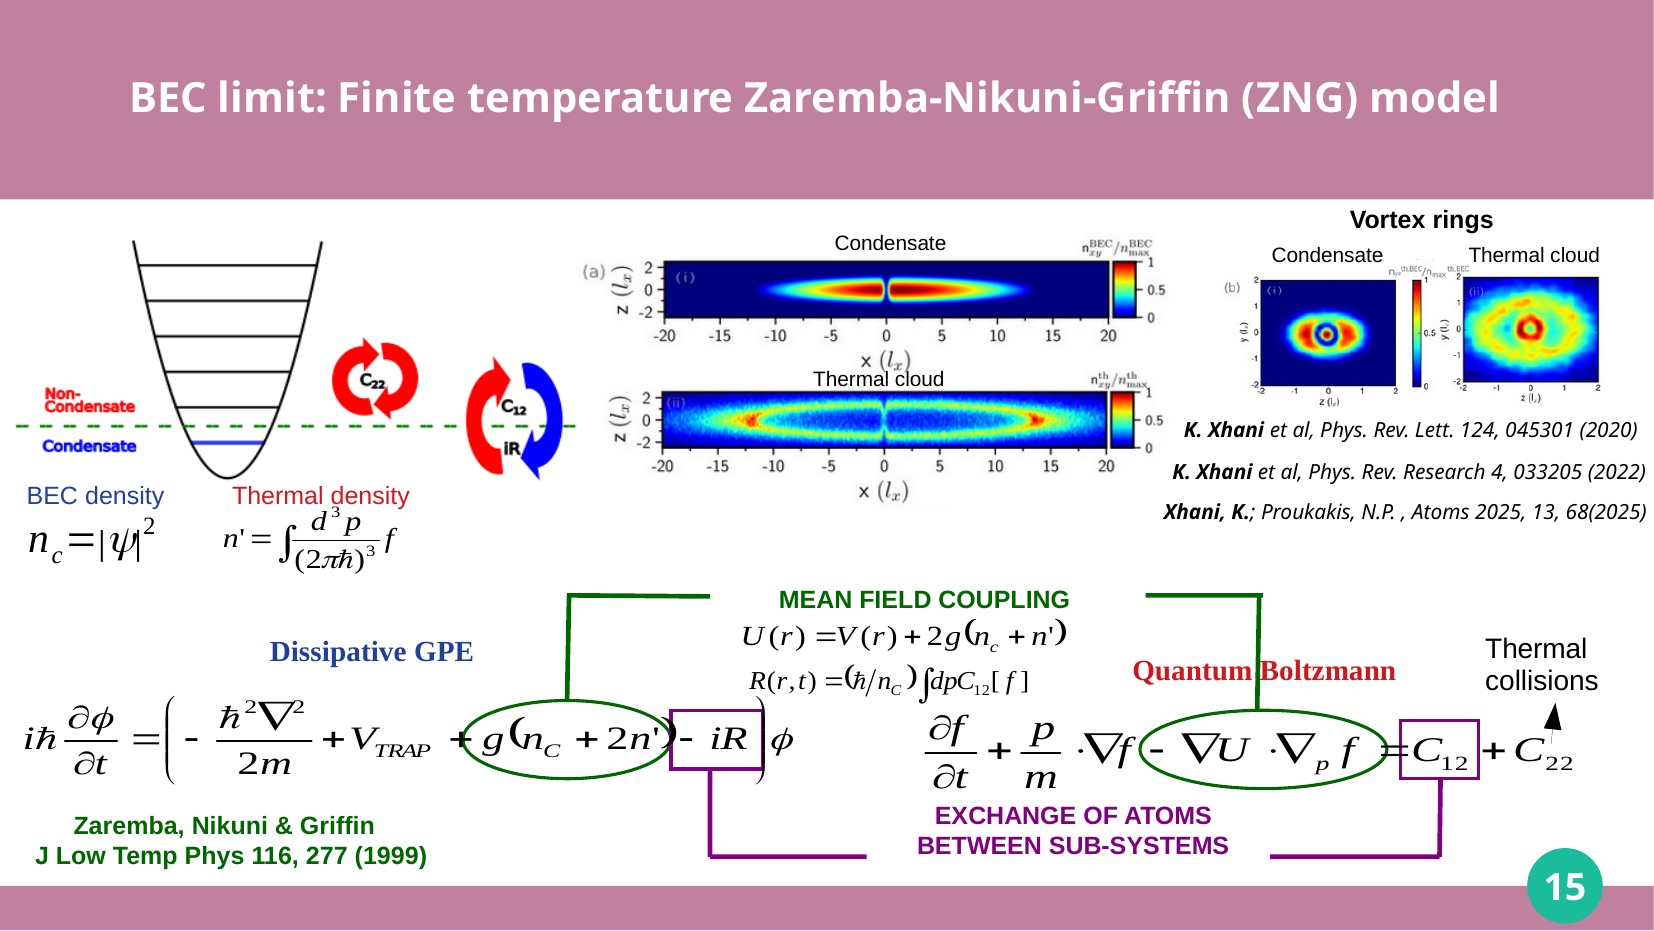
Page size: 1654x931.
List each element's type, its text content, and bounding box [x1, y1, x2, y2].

text_box K. Xhani et al, Phys. Rev. Research 4, 033205 (2022) [1157, 450, 1654, 490]
picture [1222, 278, 1607, 407]
text_box Quantum Boltzmann [1034, 643, 1255, 694]
text_box Zaremba, Nikuni & Griffin J Low Temp Phys 116, 277 (1999) [13, 802, 443, 878]
picture [17, 617, 1582, 797]
text_box Xhani, K.; Proukakis, N.P. , Atoms 2025, 13, 68(2025) [1121, 490, 1654, 534]
text_box Vortex rings [1261, 197, 1583, 232]
text_box K. Xhani et al, Phys. Rev. Lett. 124, 045301 (2020) [1169, 407, 1654, 450]
text_box Quantum Boltzmann [1260, 643, 1470, 694]
picture [11, 228, 1179, 509]
text_box EXCHANGE OF ATOMS BETWEEN SUB-SYSTEMS [902, 792, 1245, 868]
text_box Condensate [1166, 232, 1373, 278]
text_box BEC density [11, 472, 180, 518]
text_box Thermal cloud [1373, 232, 1654, 278]
text_box Dissipative GPE [218, 624, 526, 675]
picture [218, 499, 408, 580]
chart [17, 511, 166, 570]
text_box Condensate [729, 221, 1052, 266]
text_box MEAN FIELD COUPLING [764, 575, 1086, 621]
text_box Thermal density [217, 472, 426, 518]
text_box Thermal cloud [717, 357, 1040, 402]
title BEC limit: Finite temperature Zaremba-Nikuni-Griffin (ZNG) model [47, 37, 1583, 156]
text_box Thermal collisions [1470, 625, 1652, 704]
